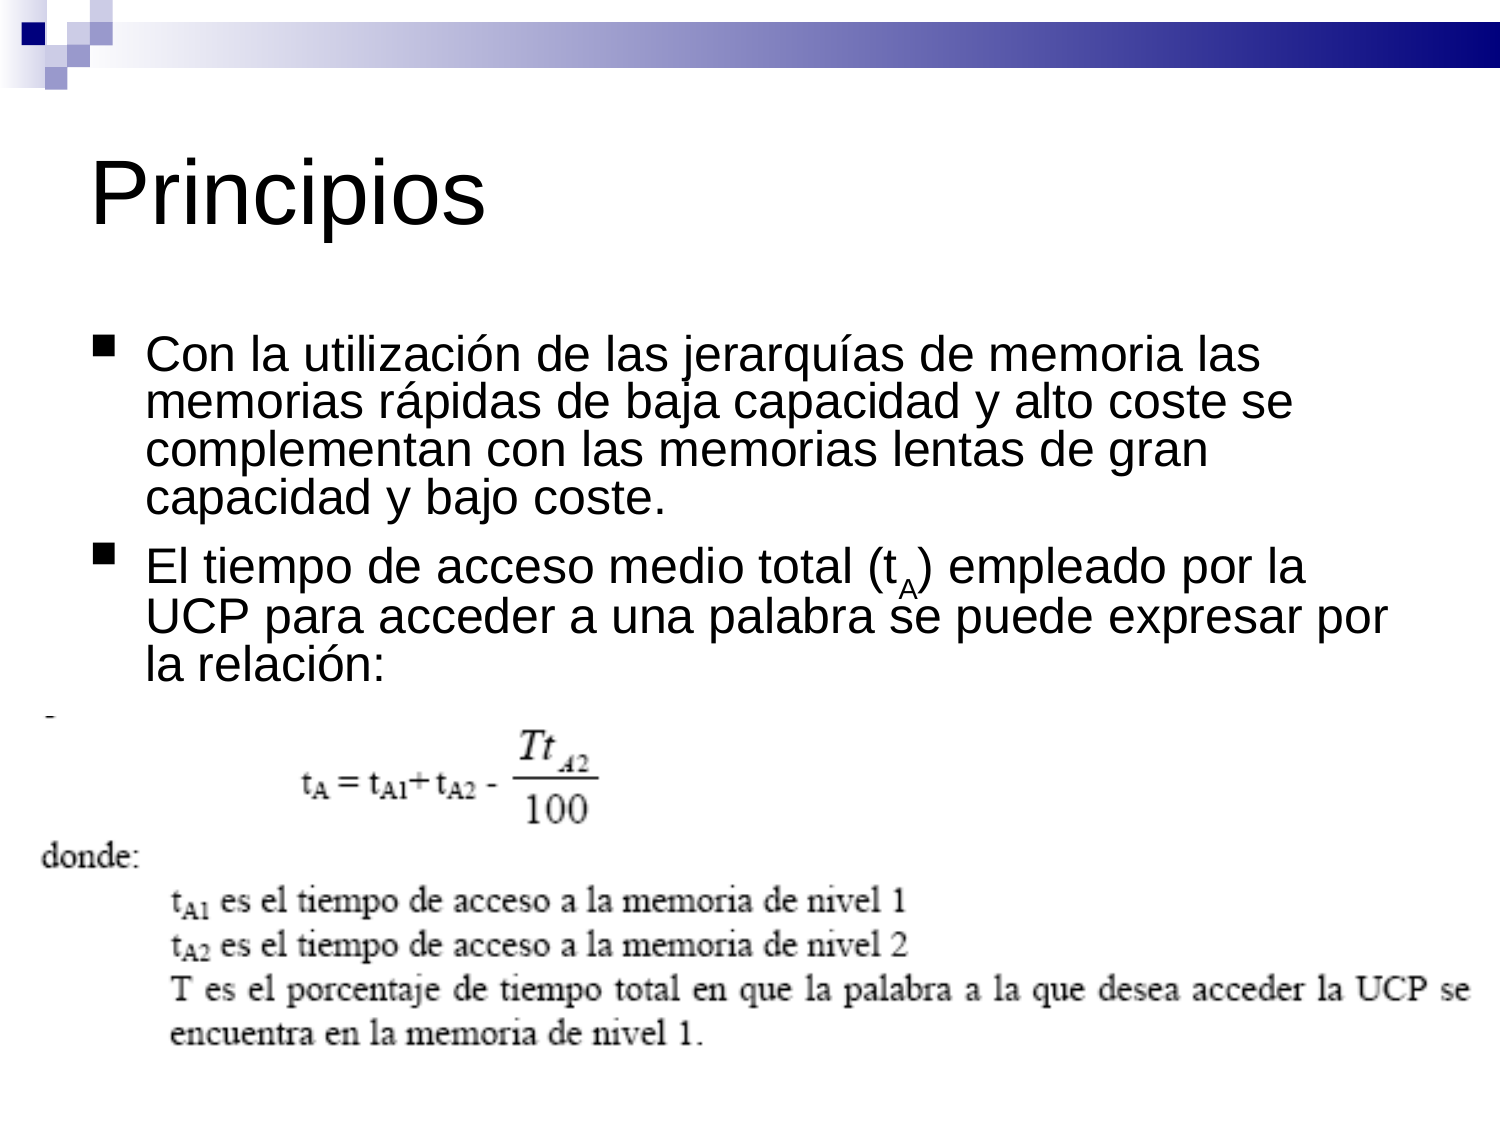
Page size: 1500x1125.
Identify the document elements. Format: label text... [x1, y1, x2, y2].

list Con la utilización de las jerarquías de memoria las memorias rápidas de baja capacidad y alto coste se complementan con las memorias lentas de gran capacidad y bajo coste. El tiempo de acceso medio total (tA) empleado por la UCP para acceder a una palabra se puede expresar por la relación: [75, 324, 1426, 716]
picture [0, 716, 1500, 1080]
title Principios [75, 75, 1426, 301]
